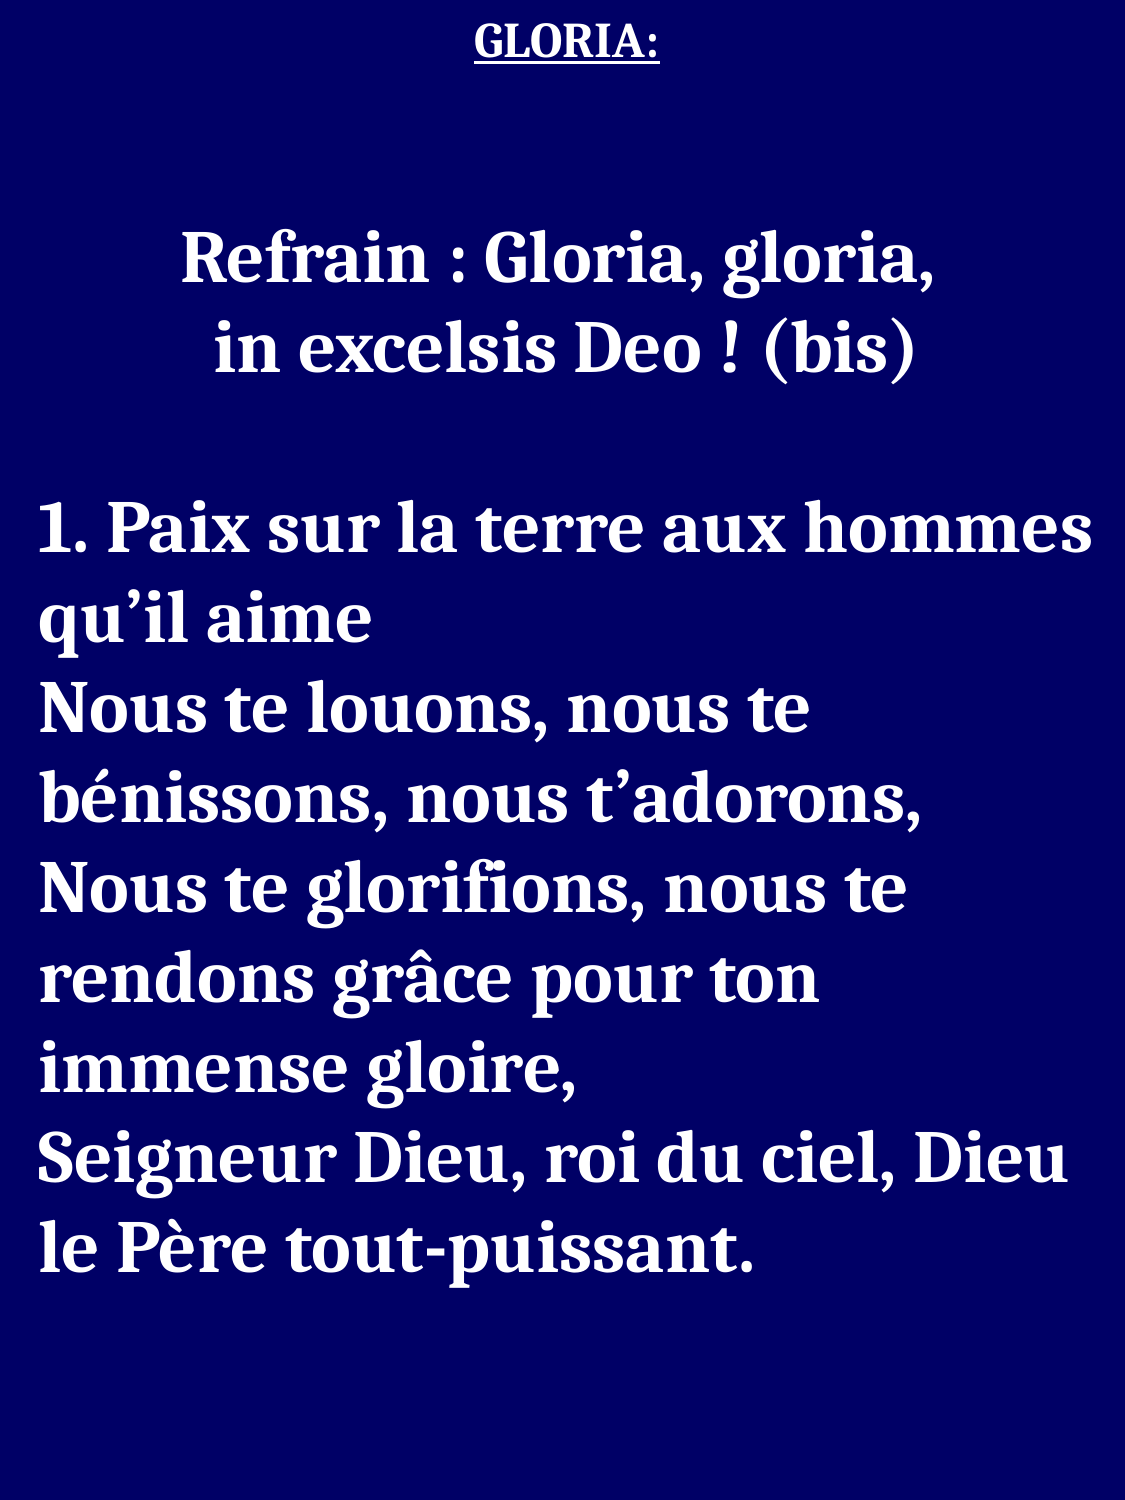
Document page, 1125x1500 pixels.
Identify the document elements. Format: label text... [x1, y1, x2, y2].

text_box GLORIA: Refrain : Gloria, gloria, in excelsis Deo ! (bis) 1. Paix sur la terre aux hommes qu’il aime Nous te louons, nous te bénissons, nous t’adorons, Nous te glorifions, nous te rendons grâce pour ton immense gloire, Seigneur Dieu, roi du ciel, Dieu le Père tout-puissant. [23, 0, 1111, 1500]
